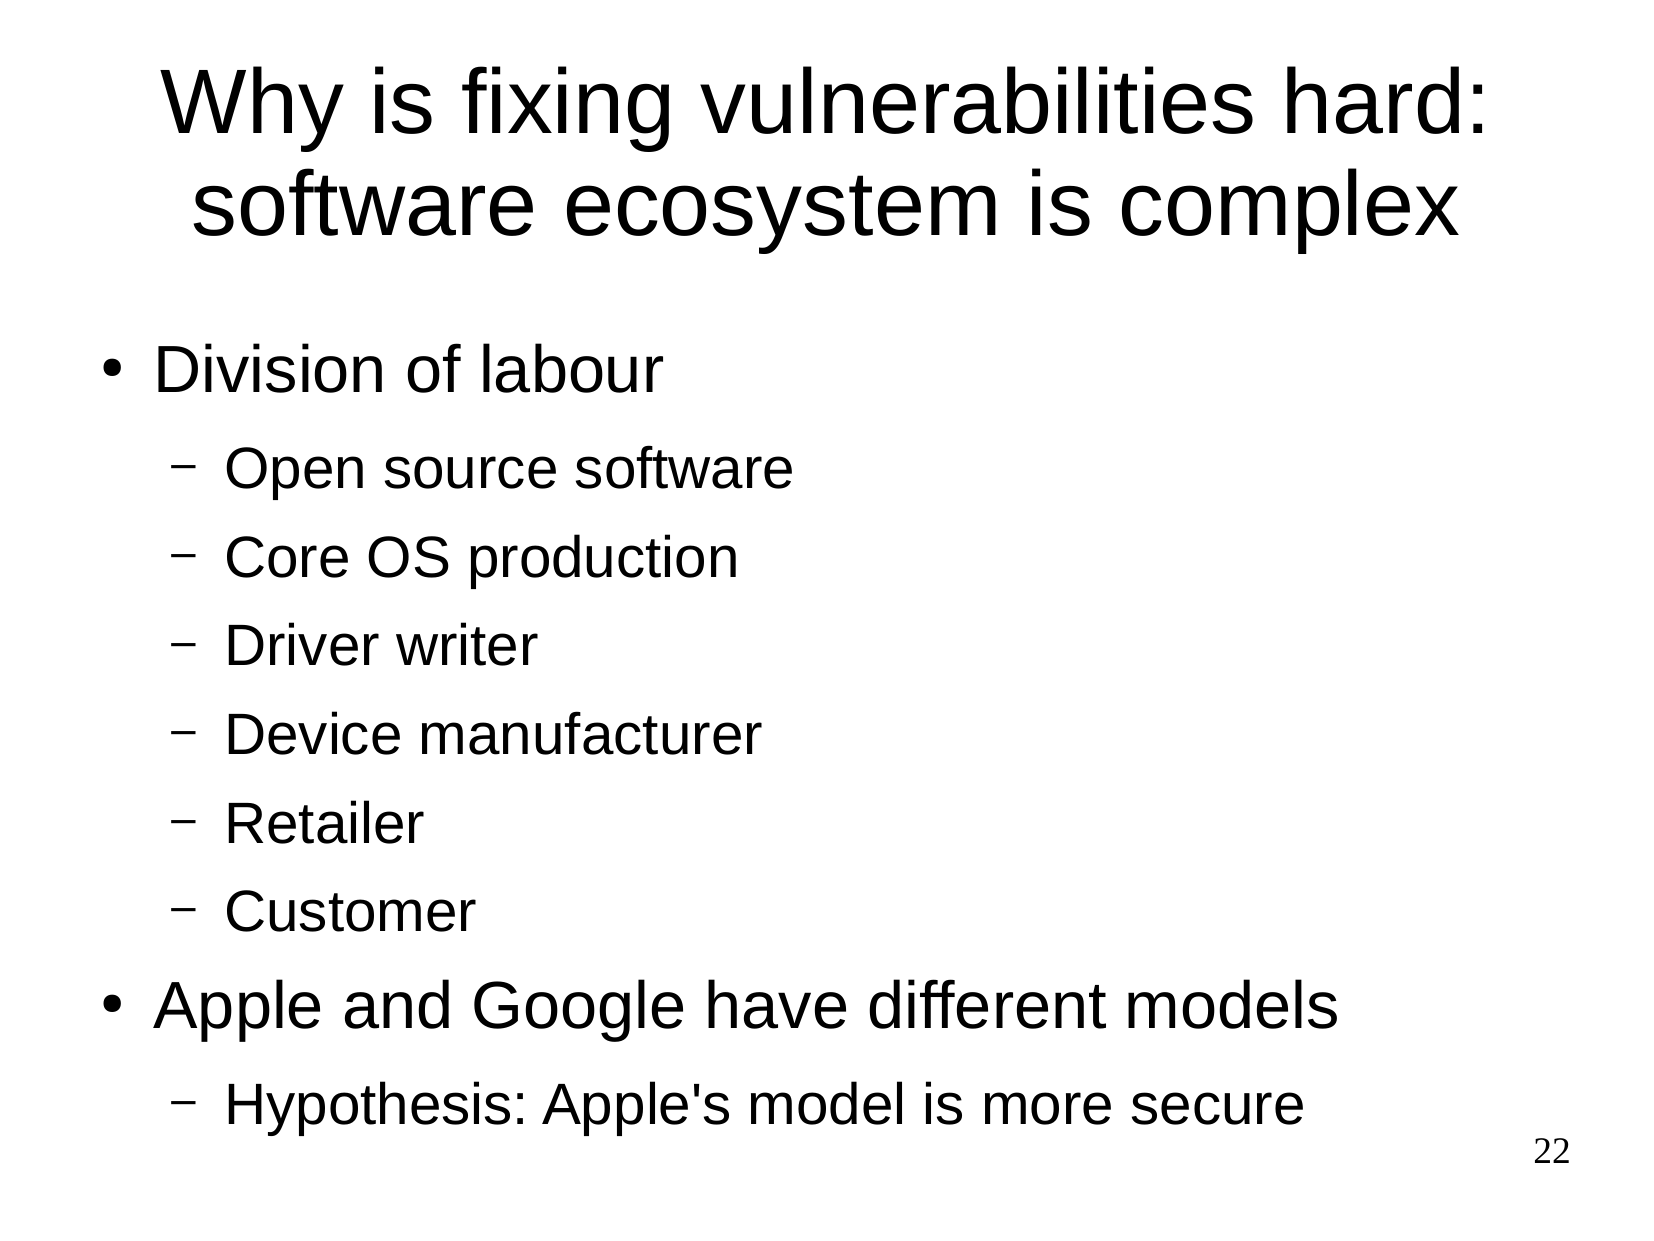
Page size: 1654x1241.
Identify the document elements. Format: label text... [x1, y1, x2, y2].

list Division of labour Open source software Core OS production Driver writer Device manufacturer Retailer Customer Apple and Google have different models Hypothesis: Apple's model is more secure [82, 331, 1571, 1150]
title Why is fixing vulnerabilities hard: software ecosystem is complex [82, 49, 1571, 257]
